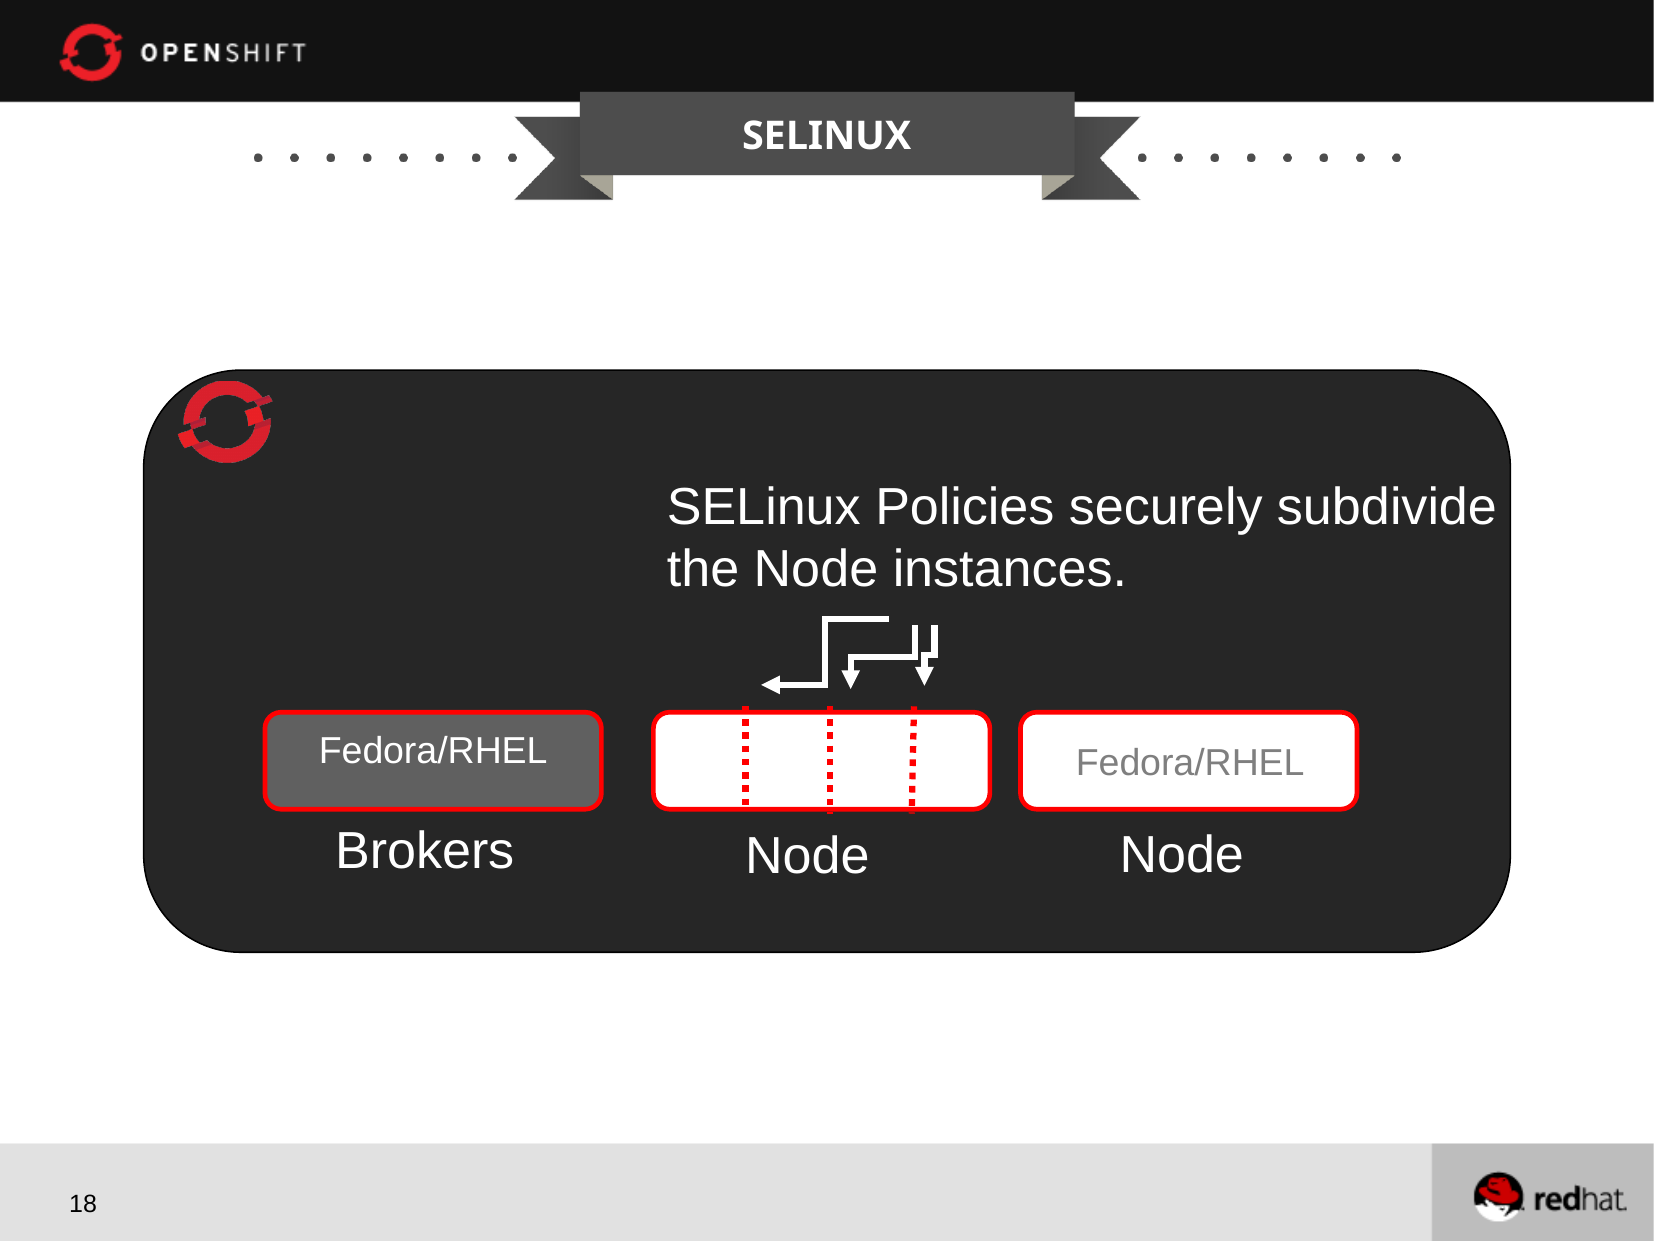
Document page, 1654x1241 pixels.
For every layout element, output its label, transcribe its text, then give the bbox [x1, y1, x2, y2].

text_box Node [1104, 813, 1260, 891]
picture [0, 0, 1654, 1241]
text_box SELinux Policies securely subdivide the Node instances. [650, 463, 1578, 606]
text_box Brokers [320, 809, 530, 887]
text_box Fedora/RHEL [264, 718, 602, 778]
text_box [143, 370, 1511, 953]
text_box Fedora/RHEL [1021, 730, 1359, 791]
text_box SELINUX [581, 101, 1073, 166]
text_box Node [730, 814, 885, 892]
